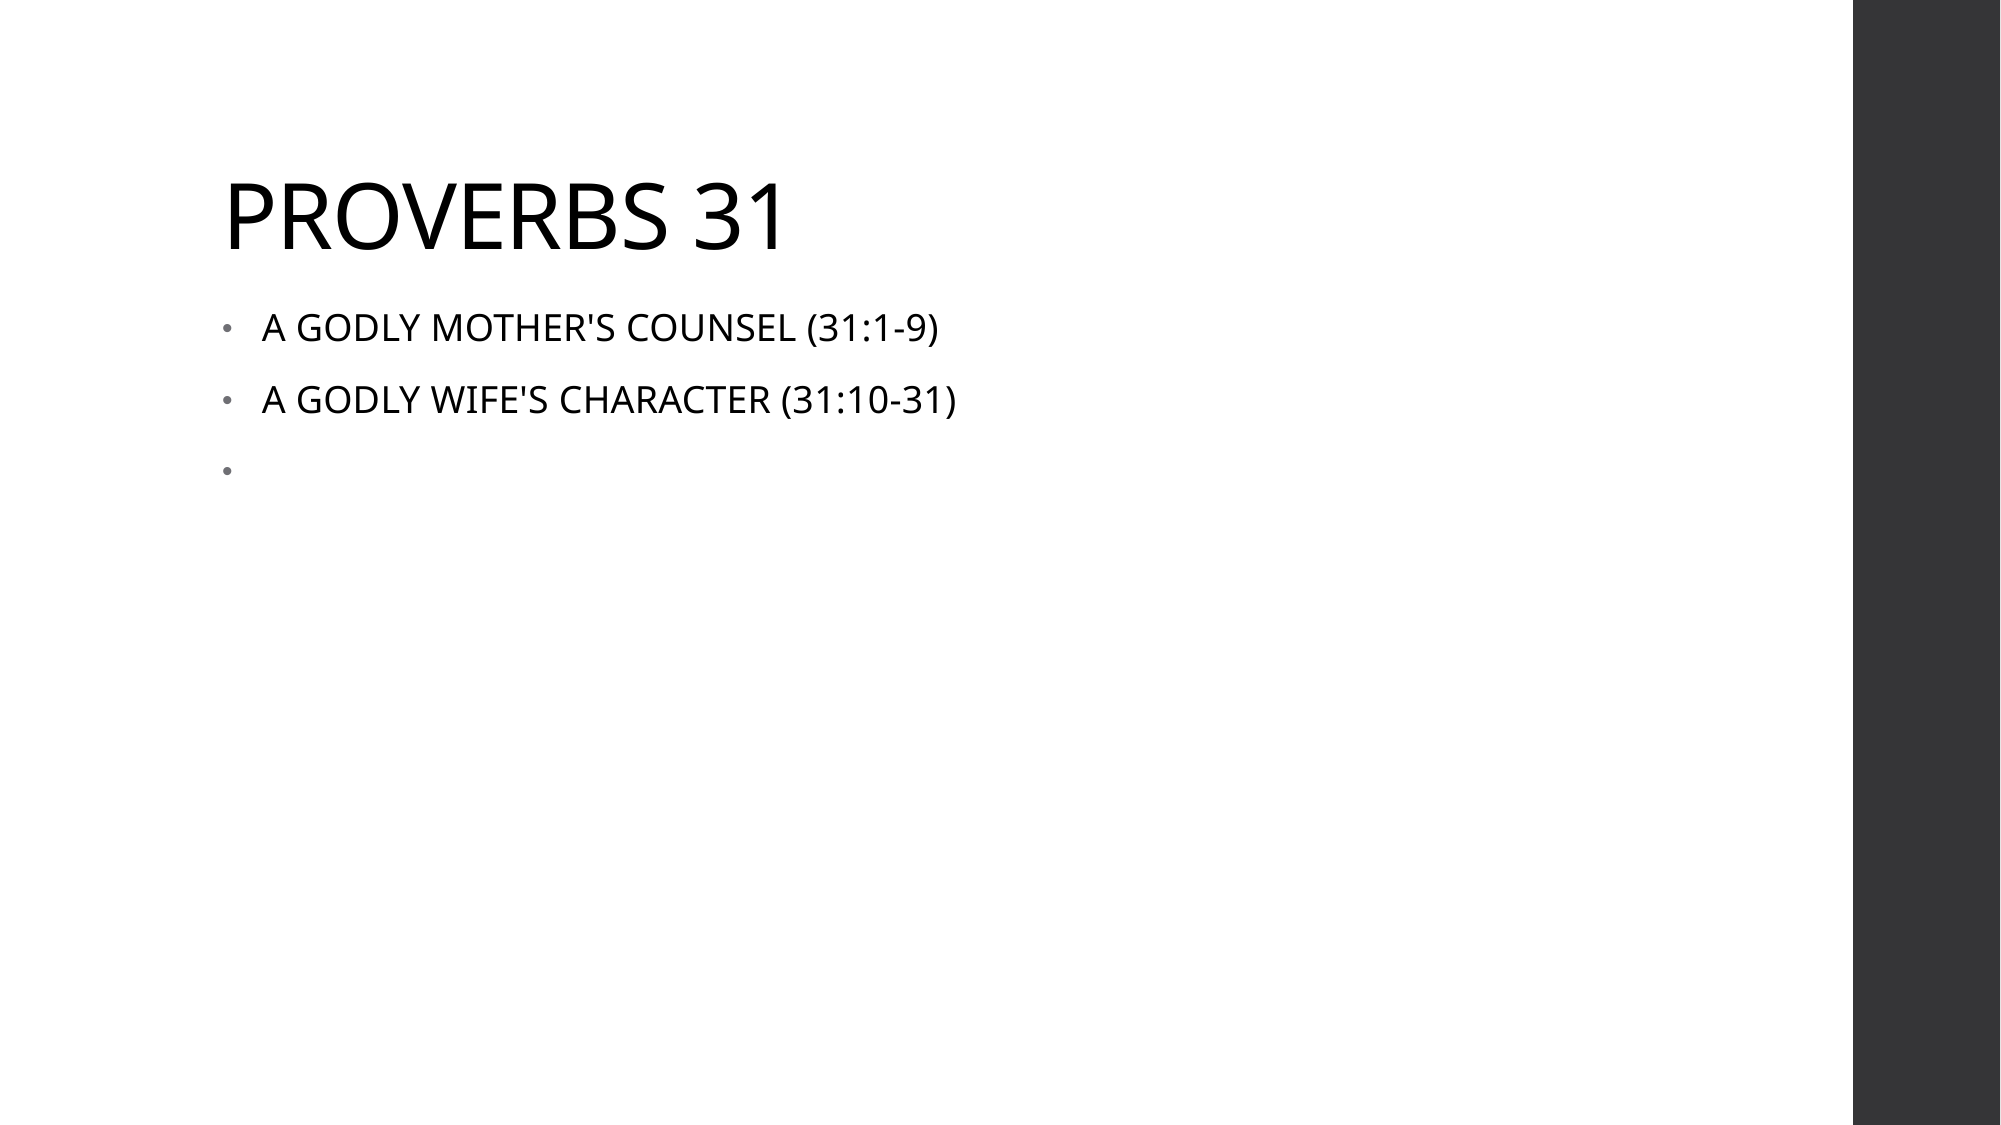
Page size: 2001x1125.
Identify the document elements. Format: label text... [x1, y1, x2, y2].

list A GODLY MOTHER'S COUNSEL (31:1-9) A GODLY WIFE'S CHARACTER (31:10-31) [206, 299, 1617, 1014]
title PROVERBS 31 [206, 60, 1797, 278]
